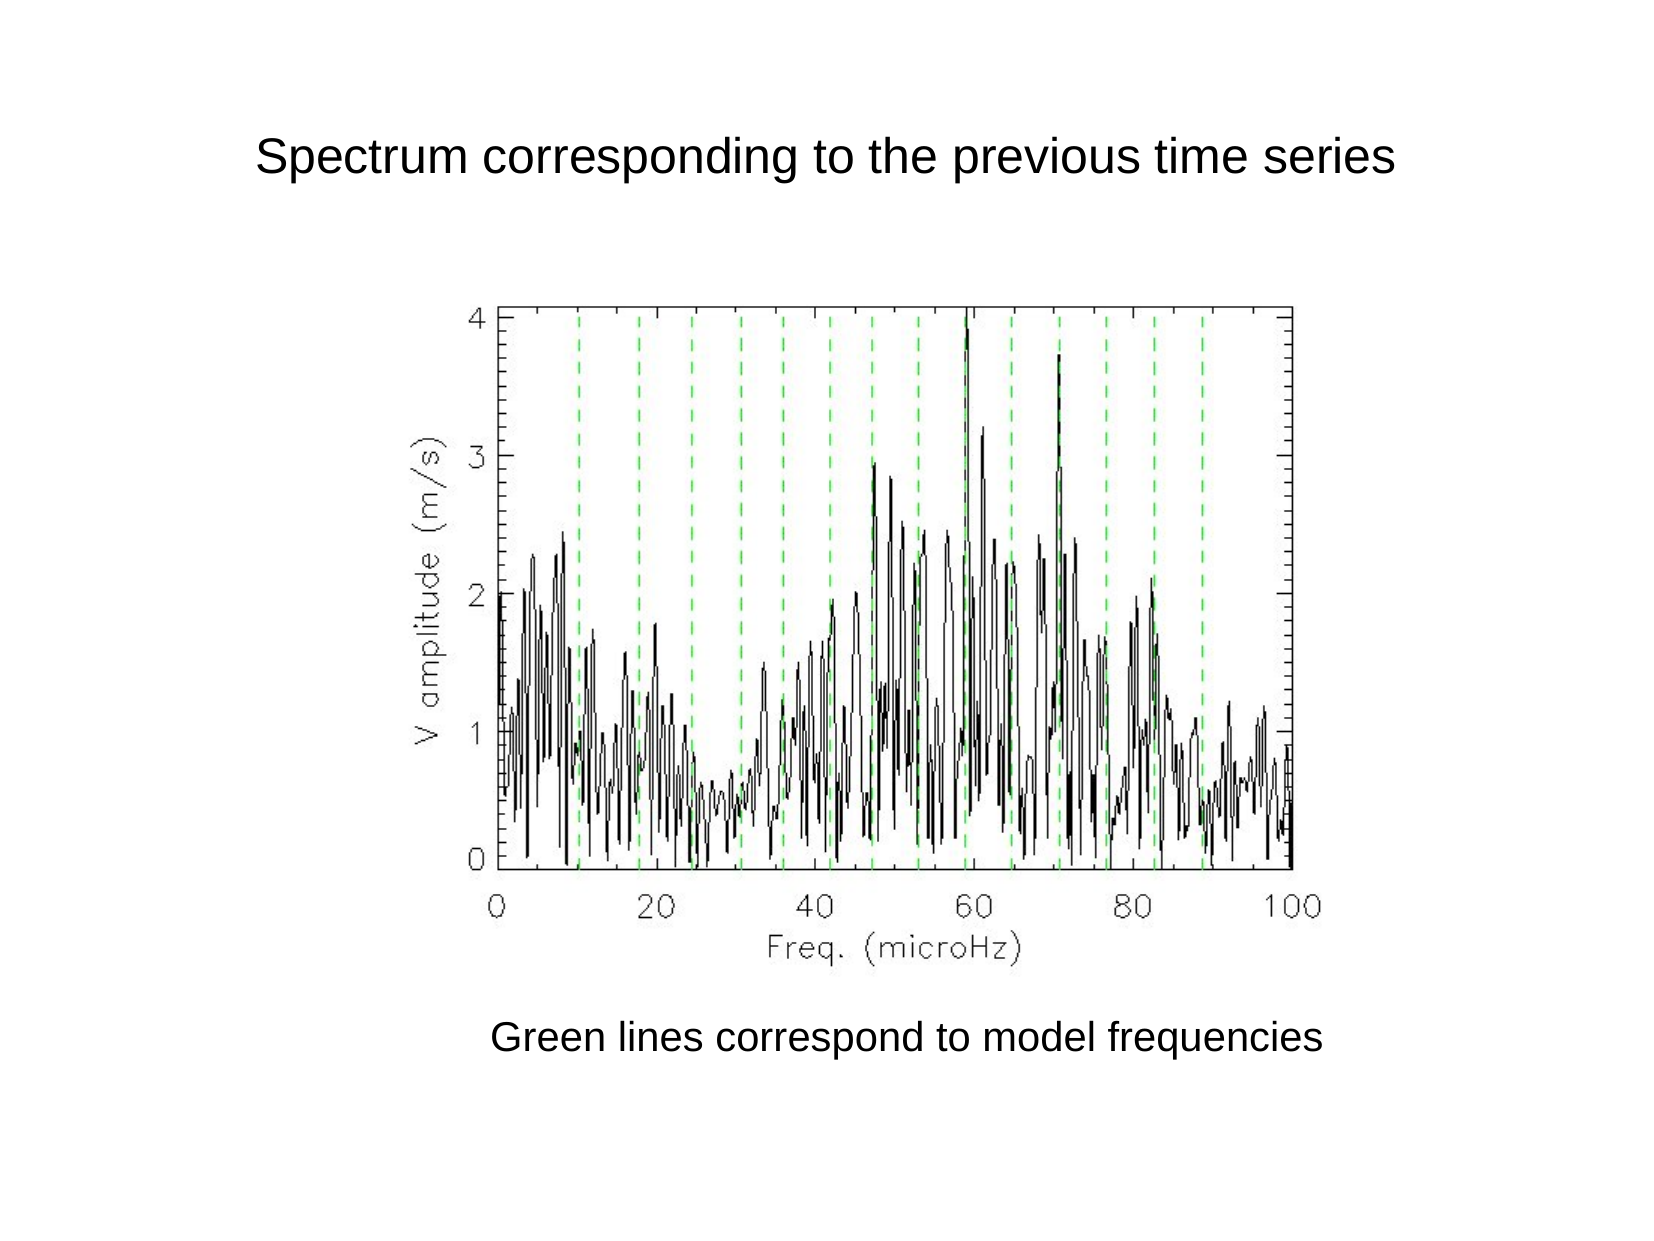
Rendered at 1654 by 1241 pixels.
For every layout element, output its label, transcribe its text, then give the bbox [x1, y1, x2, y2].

text_box Spectrum corresponding to the previous time series [82, 49, 1571, 257]
text_box Green lines correspond to model frequencies [179, 675, 1635, 1241]
picture [301, 245, 1352, 996]
